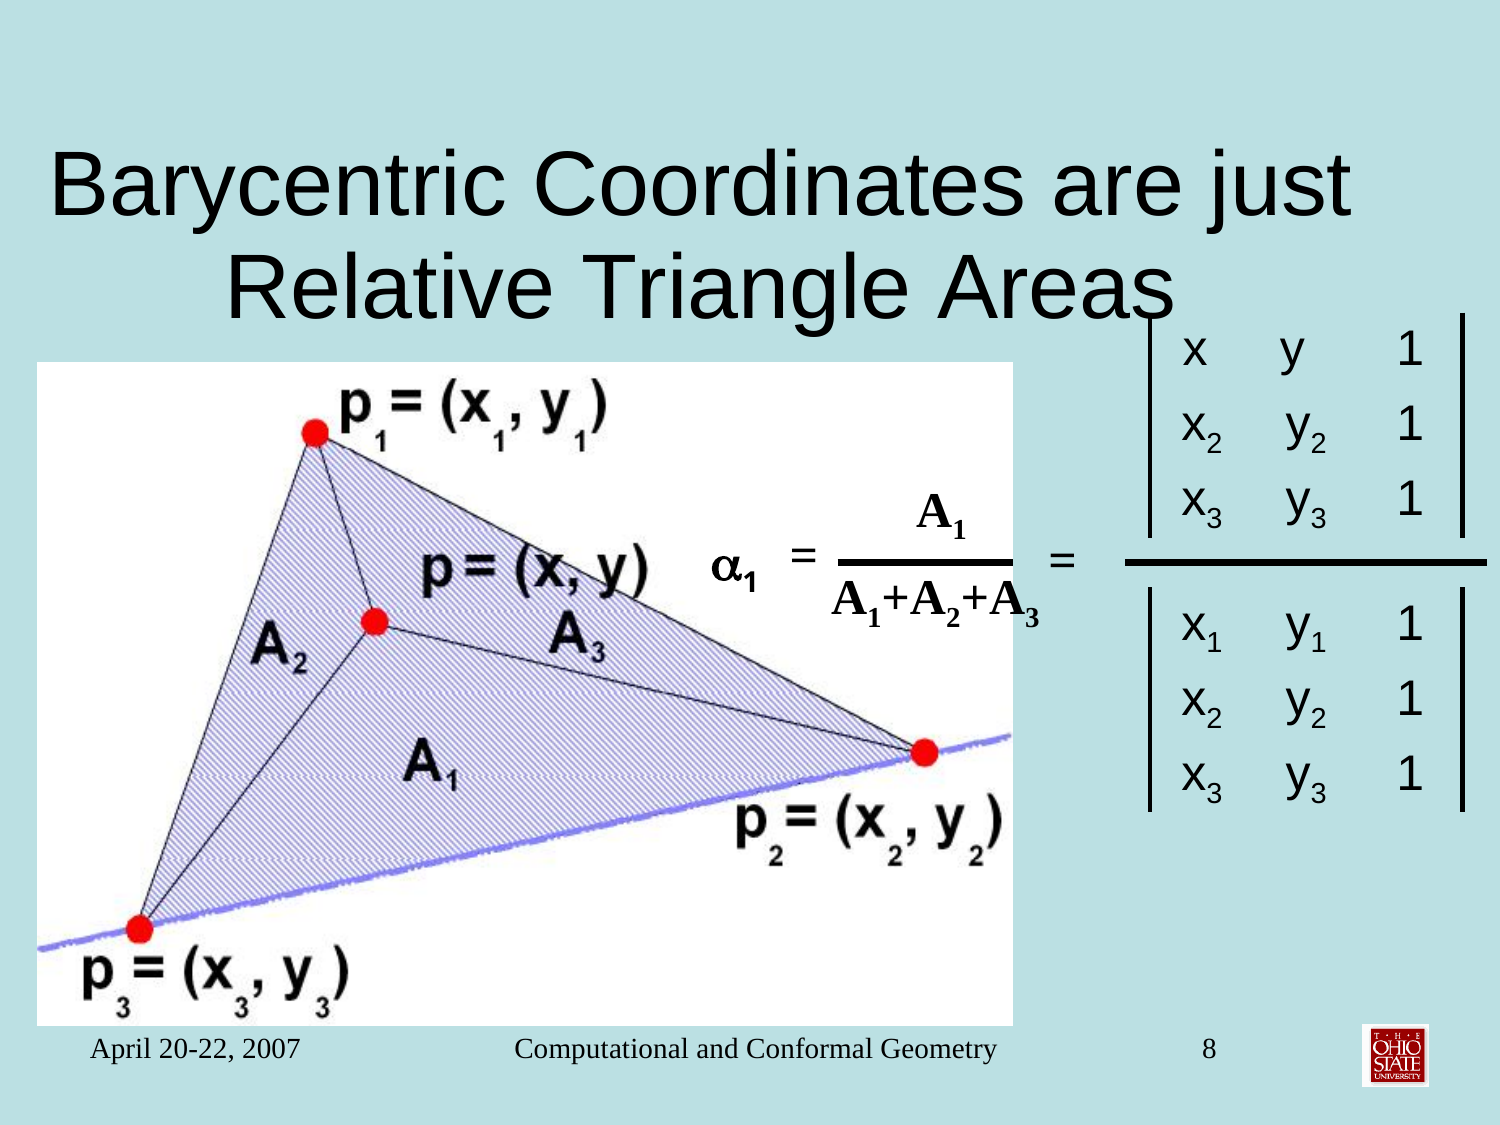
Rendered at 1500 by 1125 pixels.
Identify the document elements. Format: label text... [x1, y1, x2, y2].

title Barycentric Coordinates are just Relative Triangle Areas [0, 117, 1413, 354]
text_box 1 [1359, 312, 1463, 388]
text_box 1 [695, 518, 774, 609]
text_box y3 [1255, 463, 1359, 538]
text_box x2 [1152, 388, 1255, 463]
text_box 1 [1359, 738, 1463, 813]
text_box x3 [1149, 738, 1255, 813]
text_box 1 [1359, 463, 1460, 538]
text_box 1 [1359, 587, 1460, 663]
text_box = [1033, 524, 1092, 596]
text_box 1 [1359, 663, 1460, 738]
text_box y2 [1255, 388, 1359, 463]
text_box y1 [1255, 587, 1359, 663]
text_box x [1152, 312, 1255, 388]
text_box x2 [1152, 663, 1255, 738]
text_box x3 [1152, 463, 1255, 538]
text_box A1 [901, 474, 982, 554]
text_box y2 [1255, 663, 1359, 738]
text_box x1 [1152, 587, 1255, 663]
text_box = [774, 520, 834, 592]
text_box y3 [1255, 738, 1359, 813]
picture [1362, 1024, 1429, 1087]
picture [37, 362, 1013, 1027]
text_box y [1255, 312, 1359, 388]
text_box A1+A2+A3 [816, 562, 1055, 642]
text_box 1 [1359, 388, 1460, 463]
